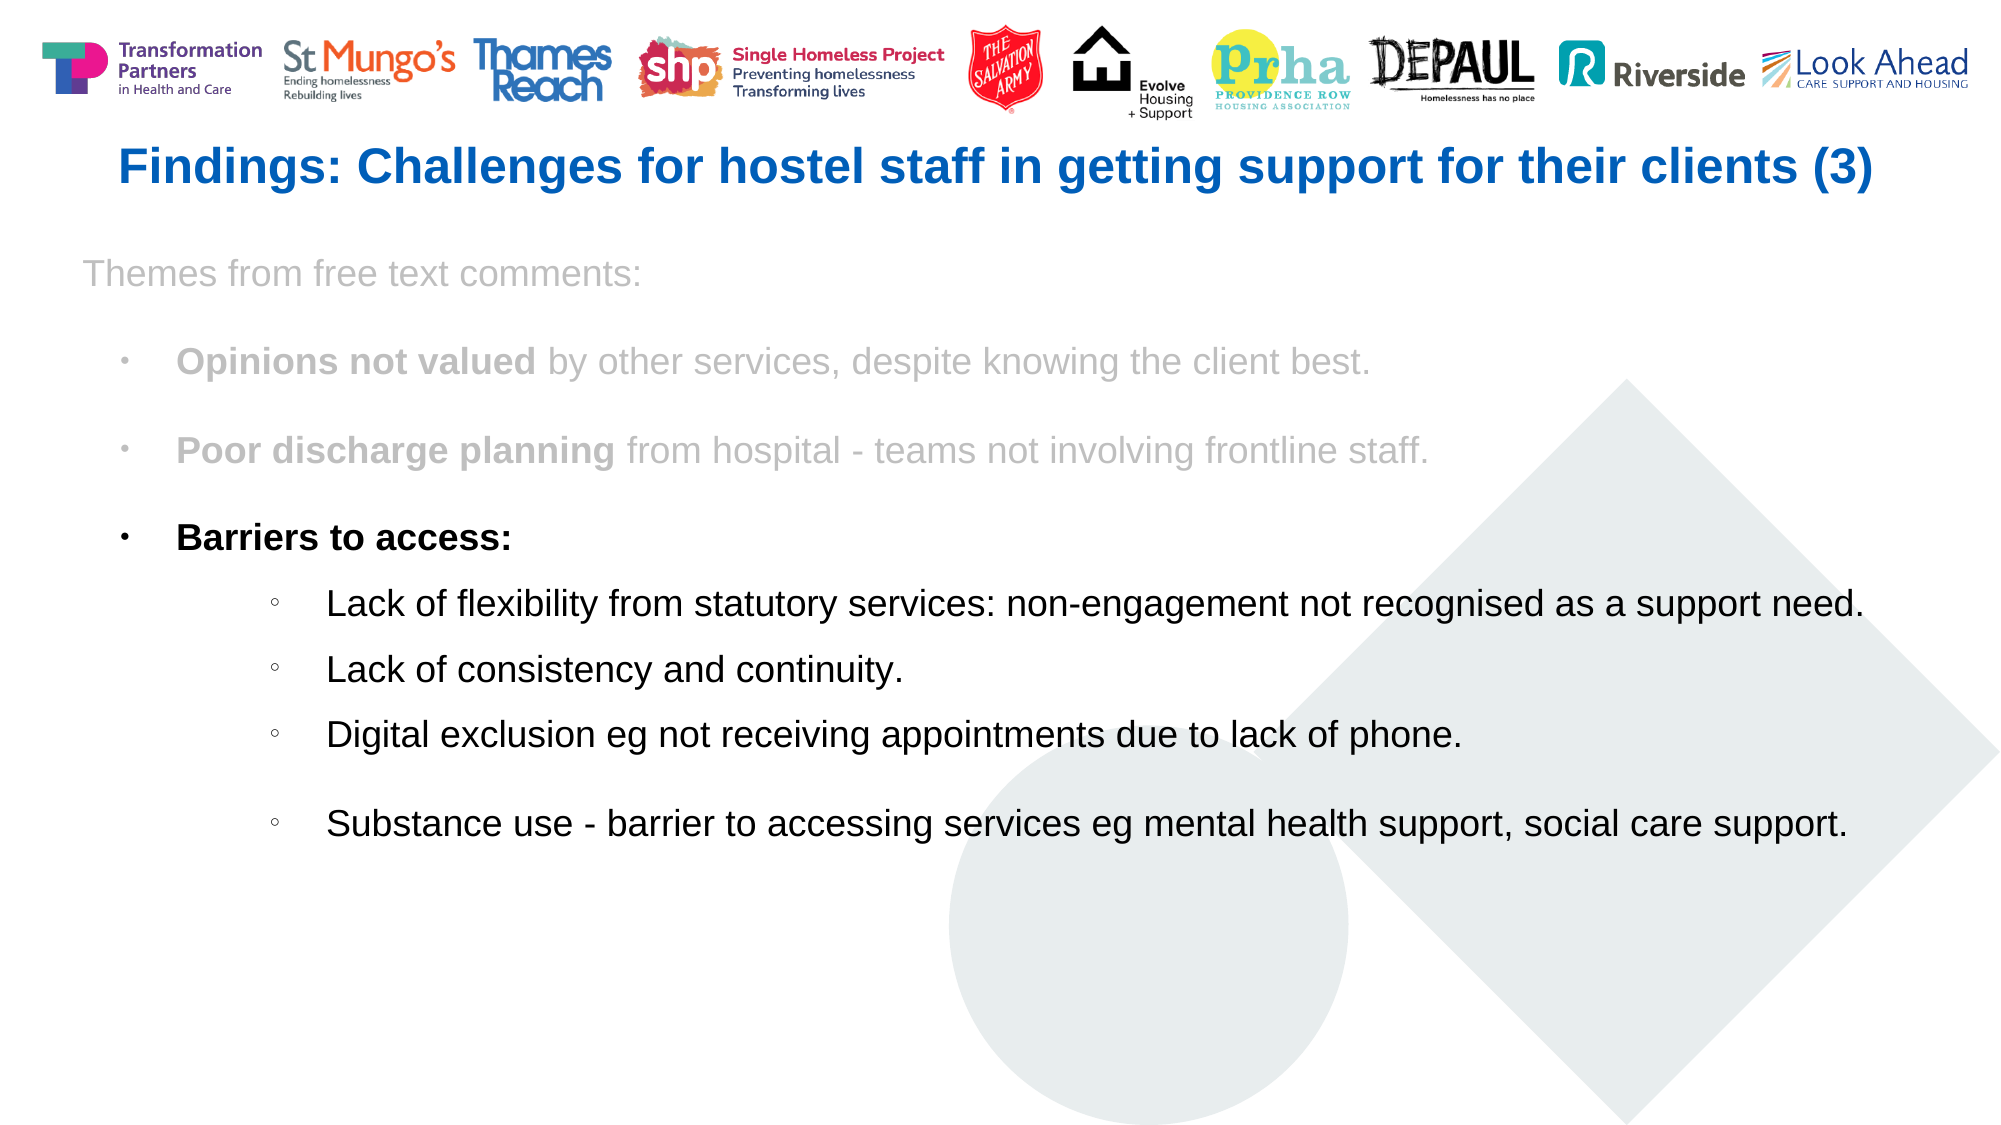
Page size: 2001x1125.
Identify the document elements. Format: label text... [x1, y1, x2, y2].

picture [630, 31, 953, 112]
picture [467, 32, 624, 110]
picture [965, 21, 1046, 121]
picture [1202, 25, 1356, 117]
text_box Themes from free text comments: Opinions not valued by other services, despite knowing the client best. Poor discharge planning from hospital - teams not involving frontline staff. [67, 211, 1933, 475]
picture [1363, 32, 1543, 110]
text_box Barriers to access: Lack of flexibility from statutory services: non-engagement not recognised as a support need. Lack of consistency and continuity. Digital exclusion eg not receiving appointments due to lack of phone. Substance use - barrier to accessing services eg mental health support, social care support. [67, 475, 1933, 972]
picture [275, 32, 461, 110]
picture [1550, 36, 1976, 104]
title Findings: Challenges for hostel staff in getting support for their clients (3) [103, 126, 1901, 211]
picture [1065, 21, 1195, 121]
